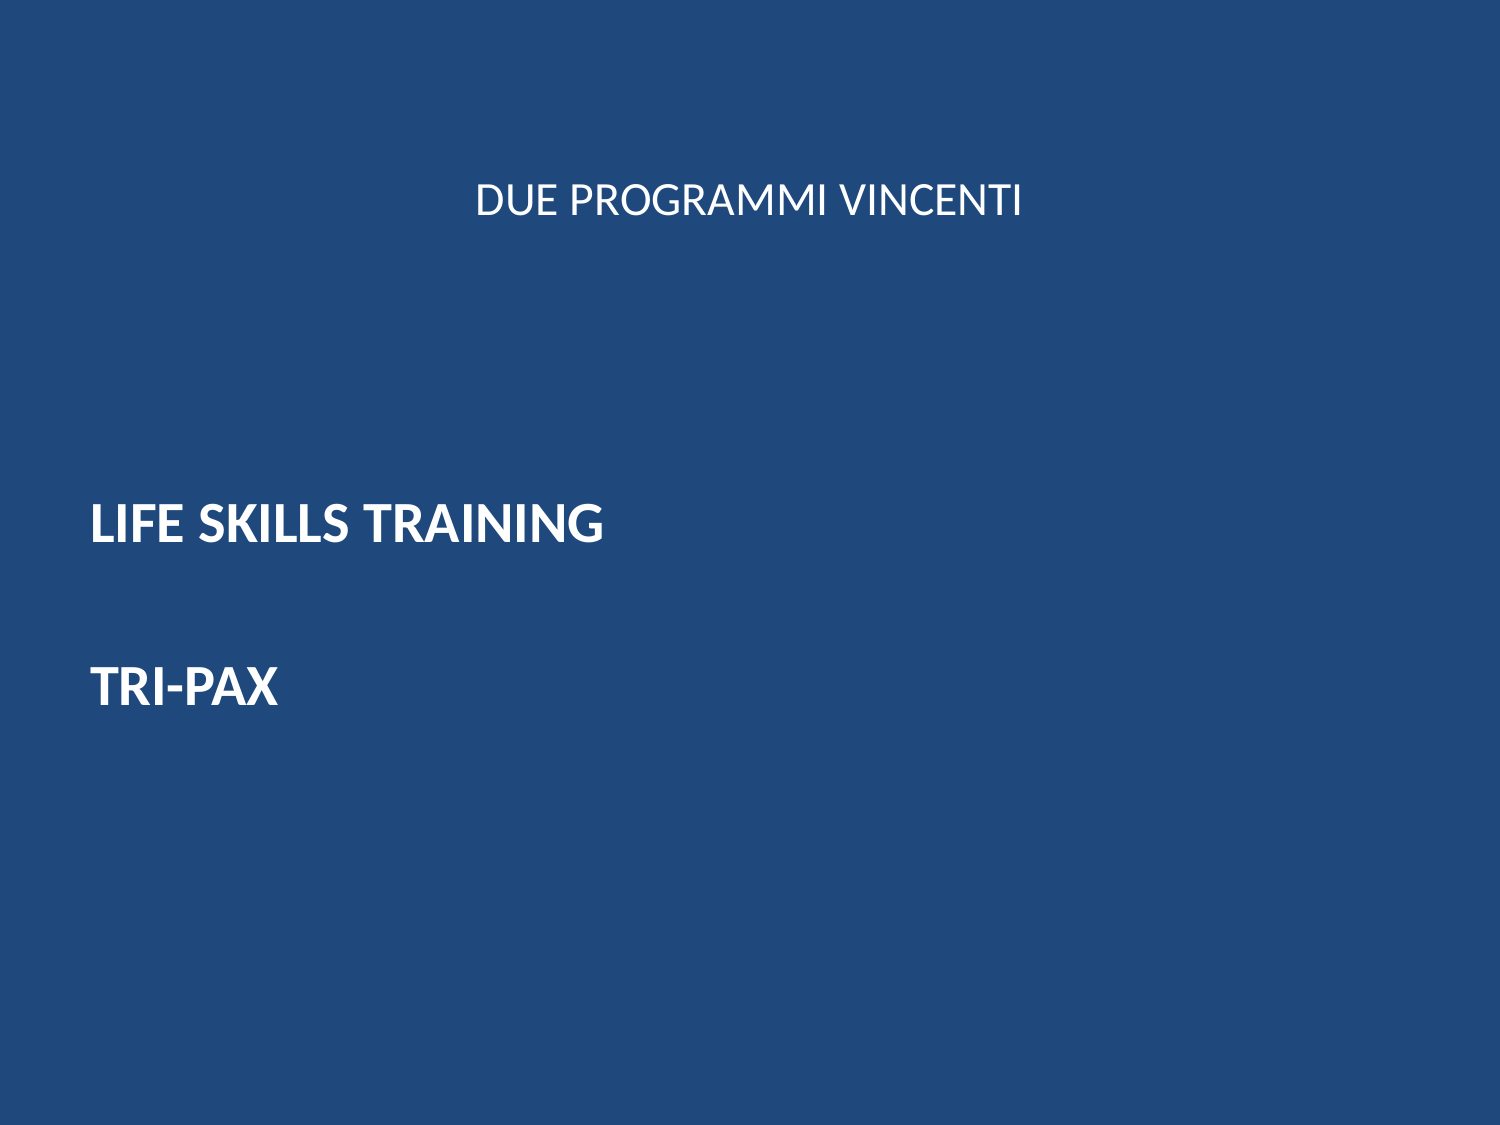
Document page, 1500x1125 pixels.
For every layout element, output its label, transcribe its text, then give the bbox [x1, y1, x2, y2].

list LIFE SKILLS TRAINING TRI-PAX [75, 262, 1425, 1005]
title DUE PROGRAMMI VINCENTI [75, 45, 1425, 233]
